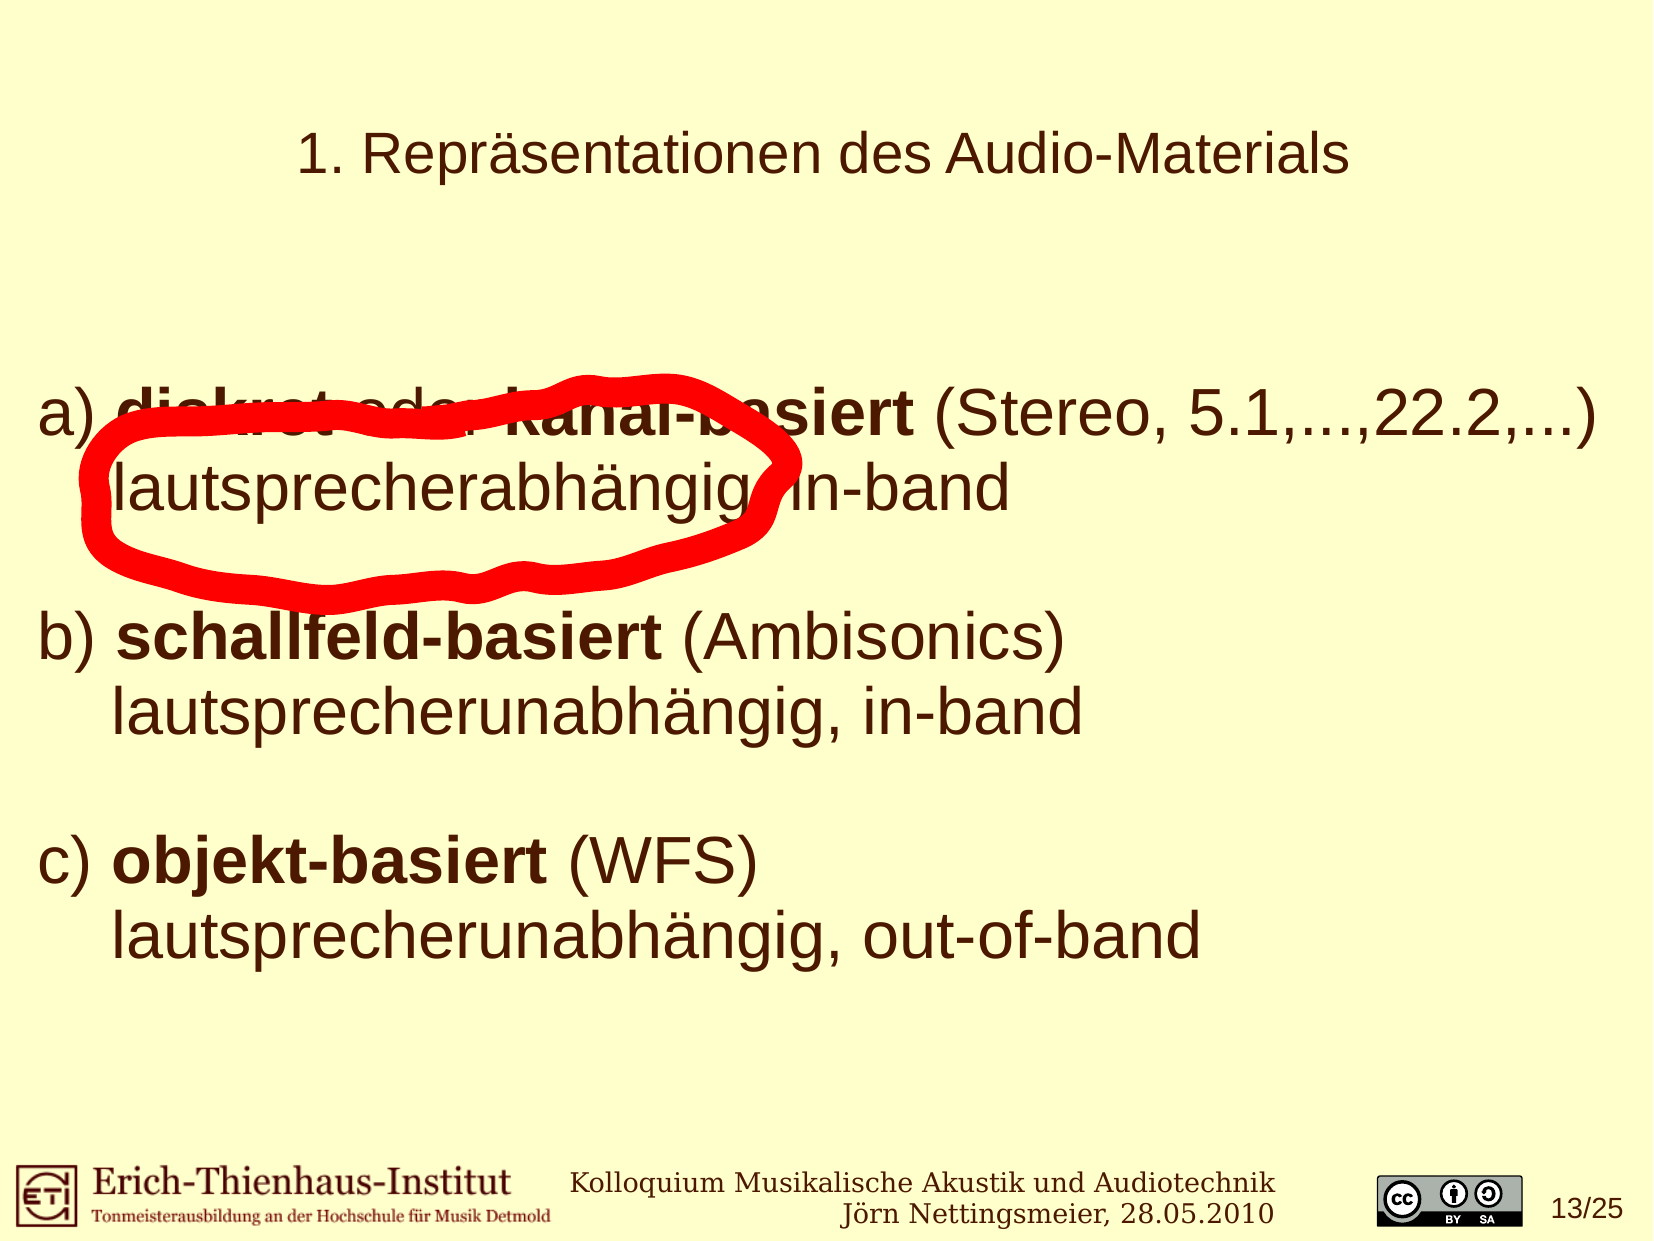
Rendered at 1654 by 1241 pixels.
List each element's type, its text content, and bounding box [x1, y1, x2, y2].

title 1. Repräsentationen des Audio-Materials [37, 49, 1612, 257]
subtitle a) diskret oder kanal-basiert (Stereo, 5.1,...,22.2,...) lautsprecherabhängig, in-band b) schallfeld-basiert (Ambisonics) lautsprecherunabhängig, in-band c) objekt-basiert (WFS) lautsprecherunabhängig, out-of-band [37, 301, 1612, 1121]
